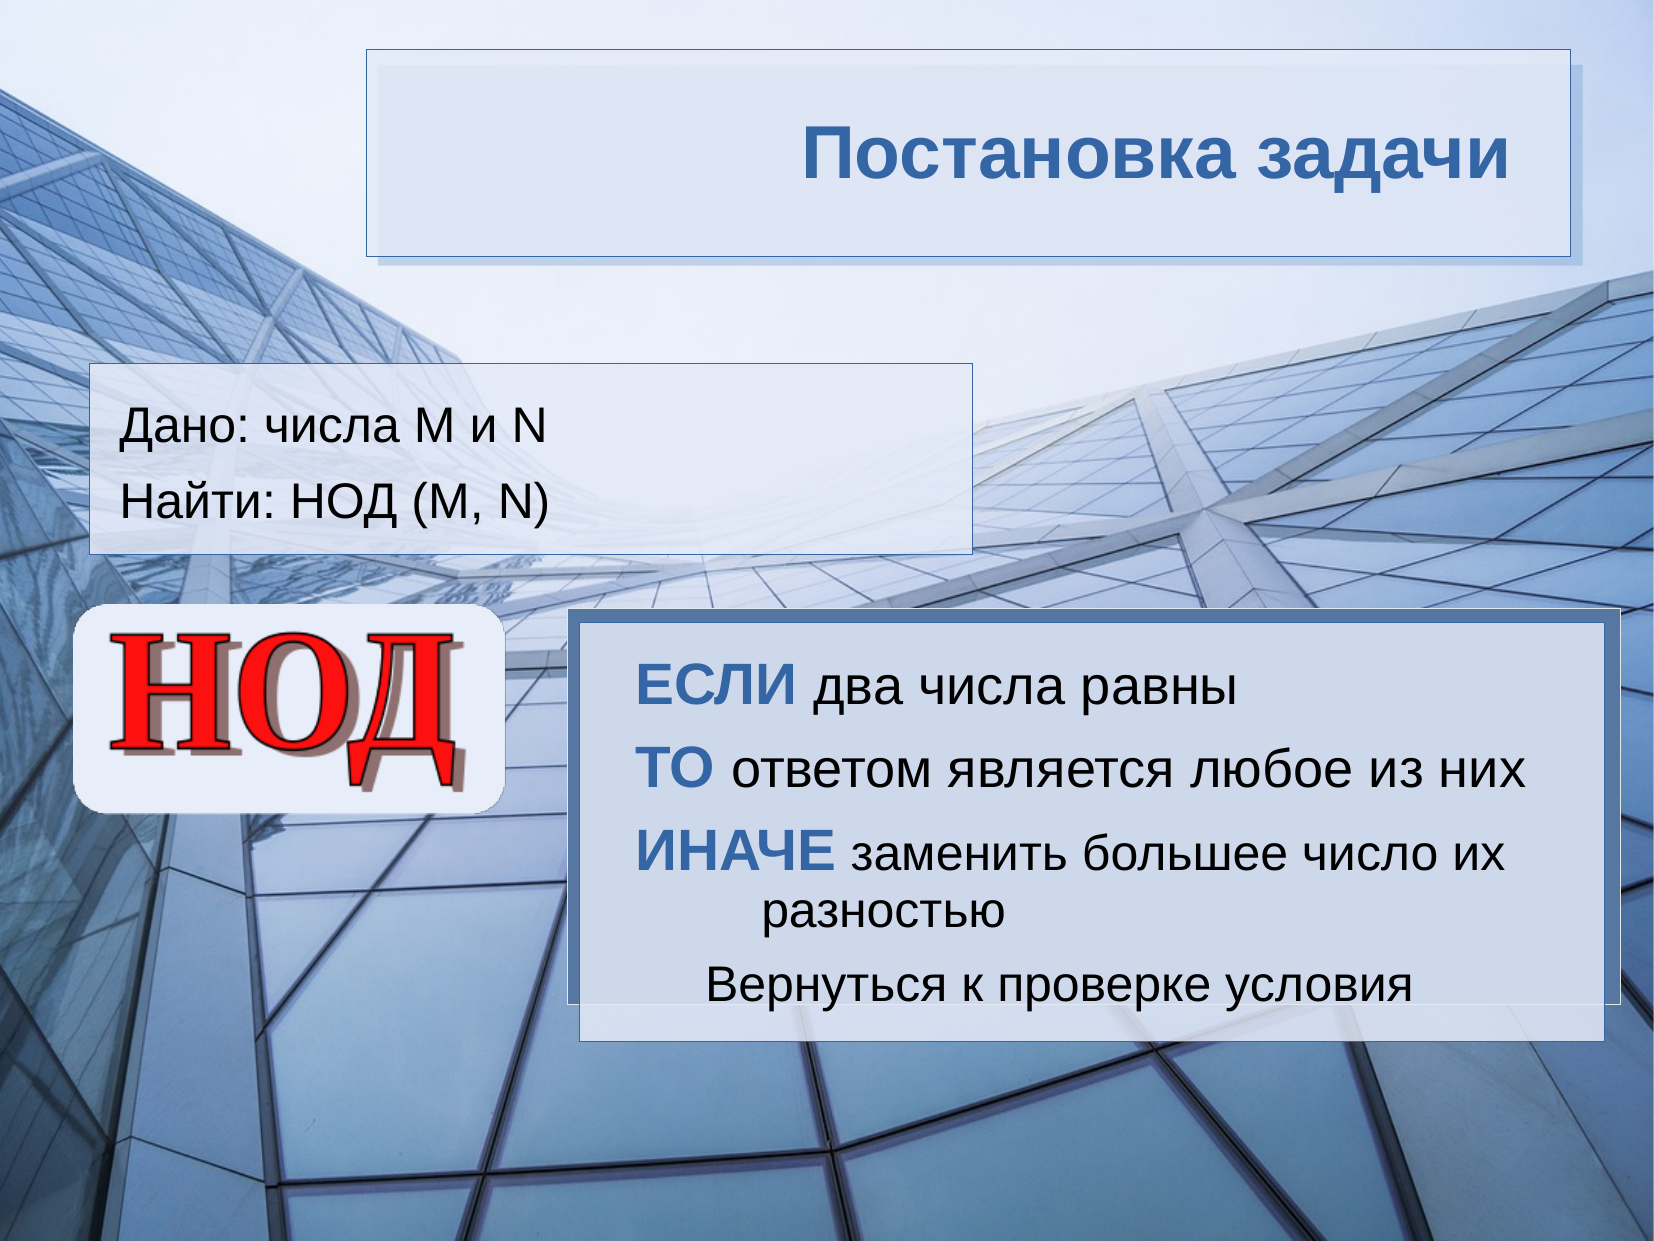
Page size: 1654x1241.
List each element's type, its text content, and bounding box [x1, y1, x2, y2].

text_box ЕСЛИ два числа равны ТО ответом является любое из них ИНАЧЕ заменить большее число их разностью Вернуться к проверке условия [579, 622, 1605, 1042]
title Постановка задачи [366, 49, 1571, 257]
text_box [377, 64, 1583, 266]
text_box [567, 608, 1621, 1005]
picture [0, 0, 1654, 1241]
text_box Дано: числа М и N Найти: НОД (M, N) [89, 363, 973, 555]
